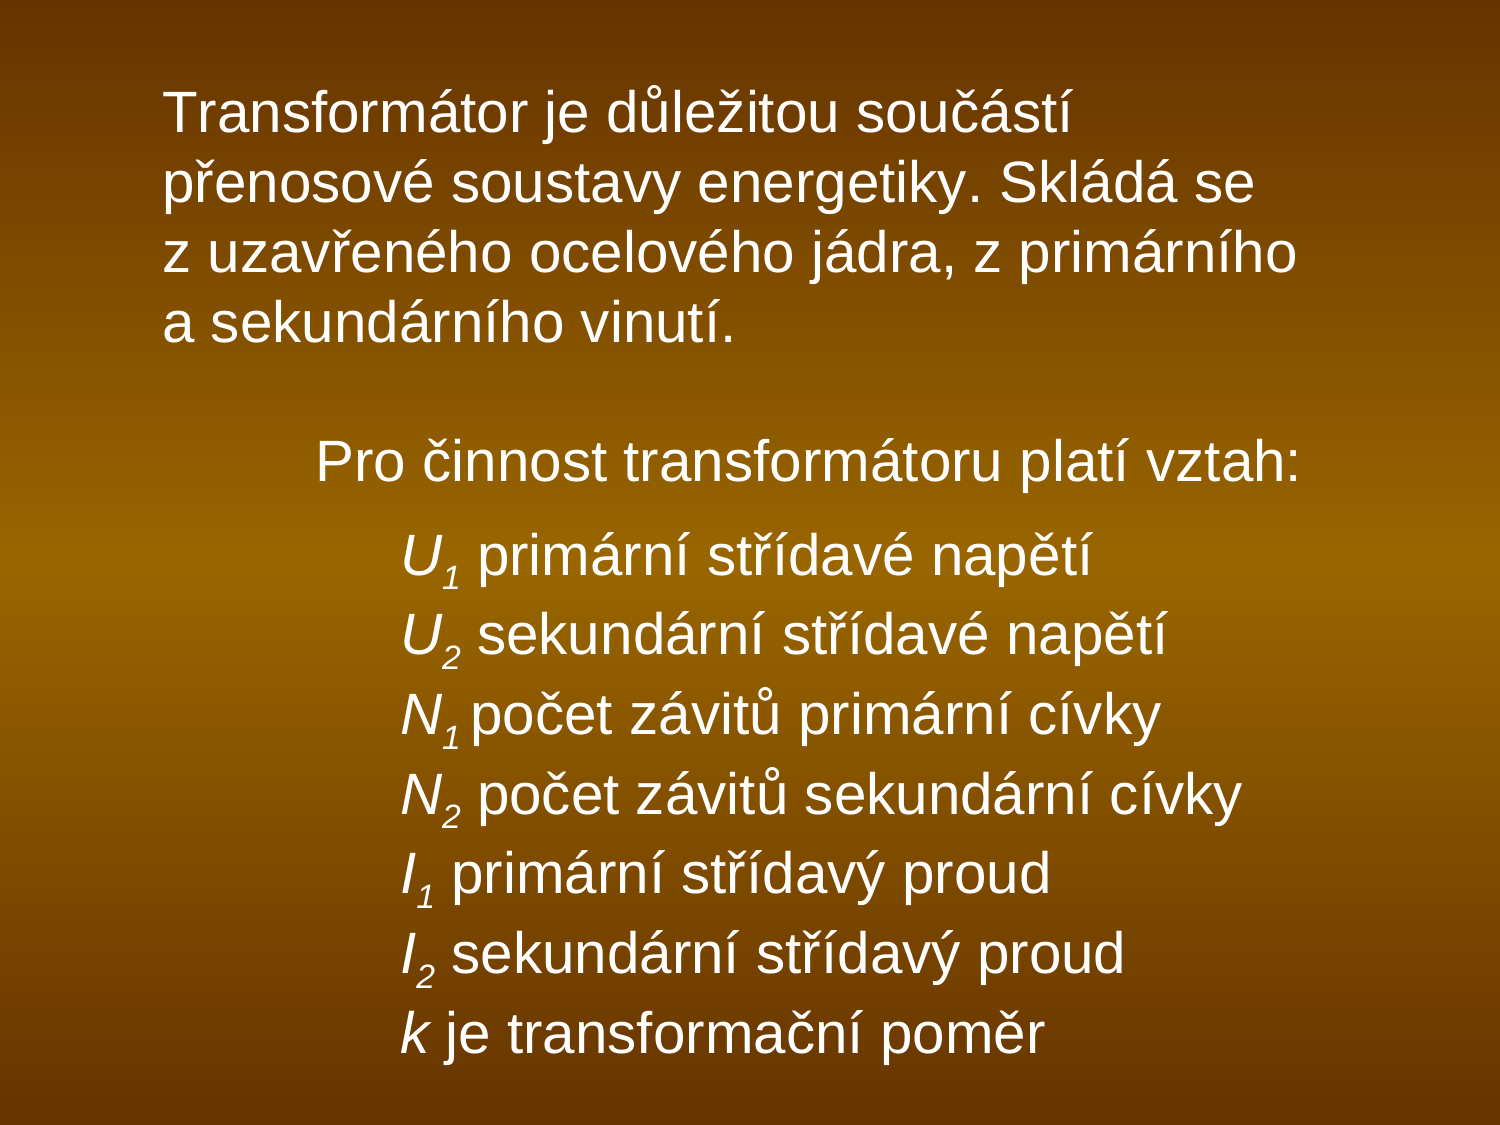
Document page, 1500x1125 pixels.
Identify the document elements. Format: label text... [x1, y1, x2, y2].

text_box Pro činnost transformátoru platí vztah: [301, 415, 1319, 502]
text_box Transformátor je důležitou součástí přenosové soustavy energetiky. Skládá se z uzavřeného ocelového jádra, z primárního a sekundárního vinutí. [147, 66, 1376, 362]
text_box U1 primární střídavé napětí U2 sekundární střídavé napětí N1 počet závitů primární cívky N2 počet závitů sekundární cívky I1 primární střídavý proud I2 sekundární střídavý proud k je transformační poměr [385, 509, 1260, 1073]
